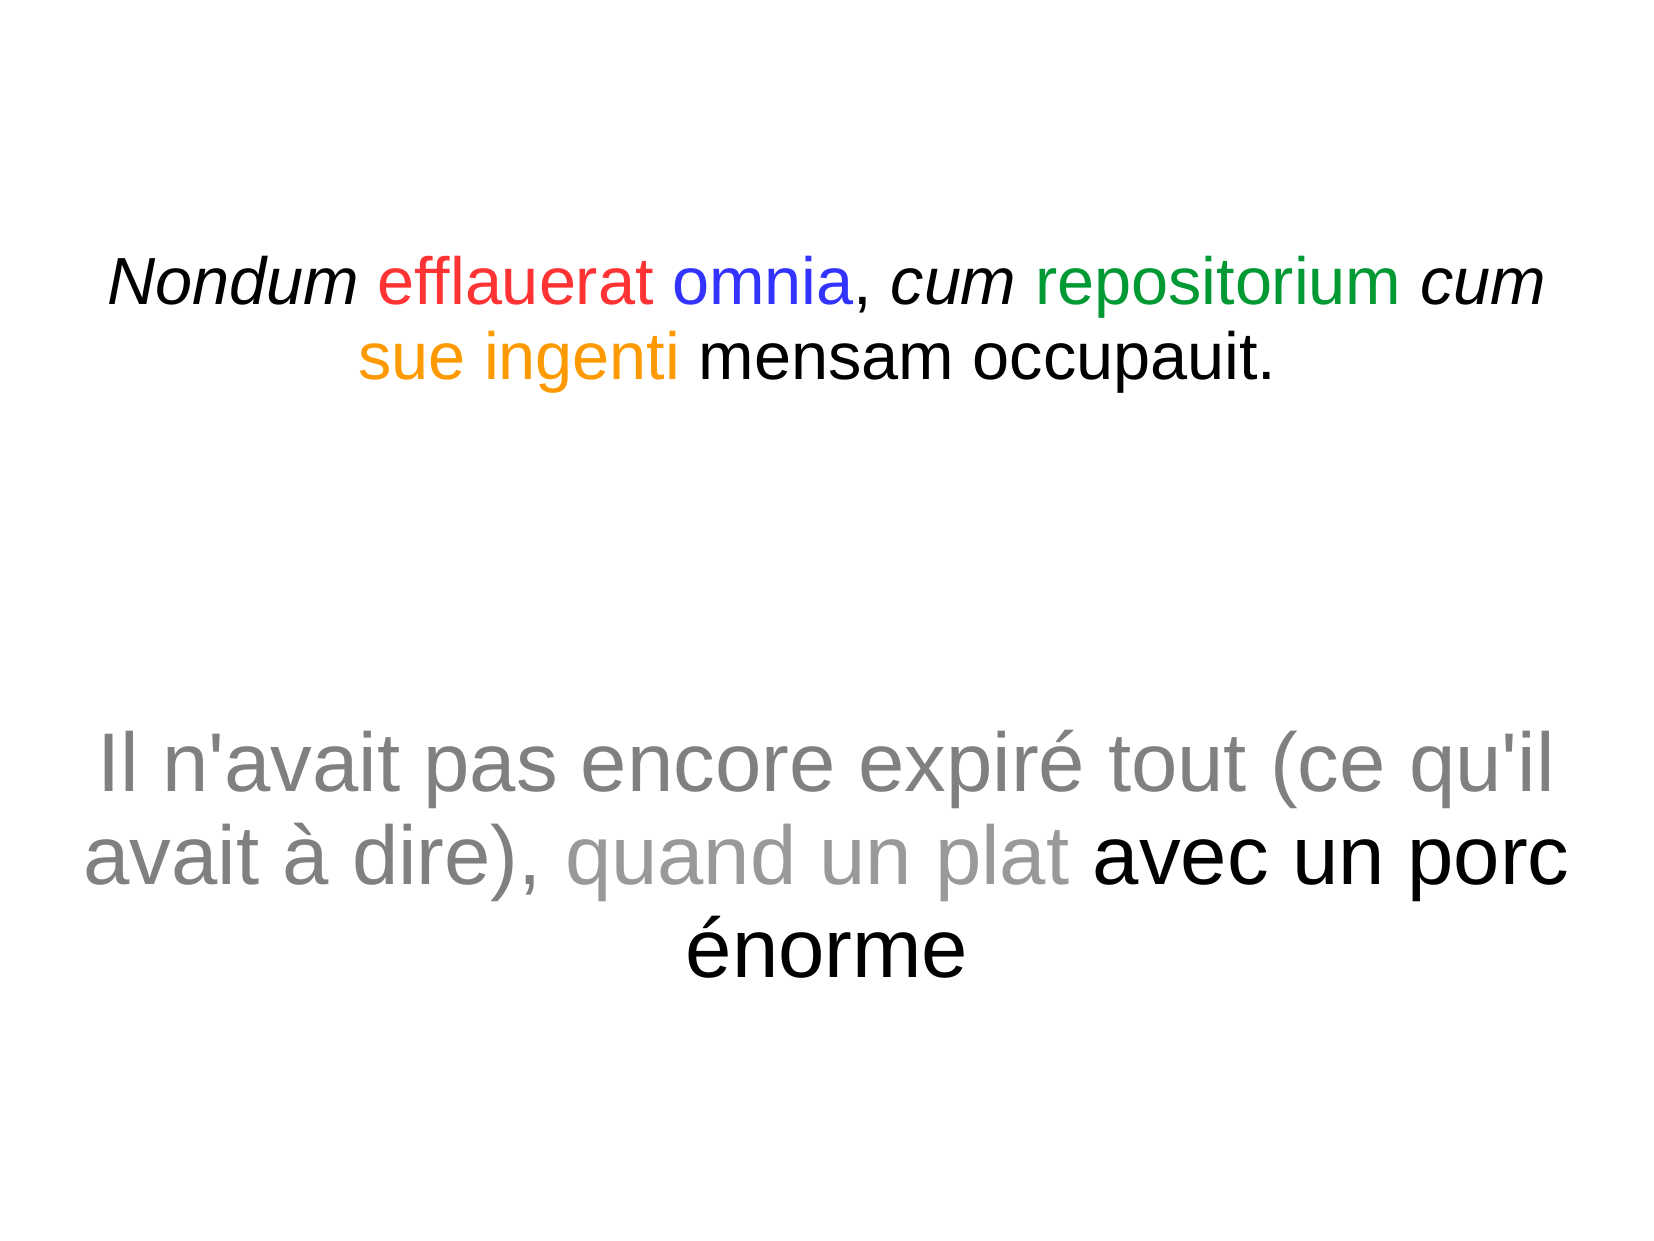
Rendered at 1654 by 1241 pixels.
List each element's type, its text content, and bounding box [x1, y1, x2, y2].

subtitle Il n'avait pas encore expiré tout (ce qu'il avait à dire), quand un plat avec un porc énorme [82, 602, 1571, 1109]
title Nondum efflauerat omnia, cum repositorium cum sue ingenti mensam occupauit. [47, 35, 1607, 603]
